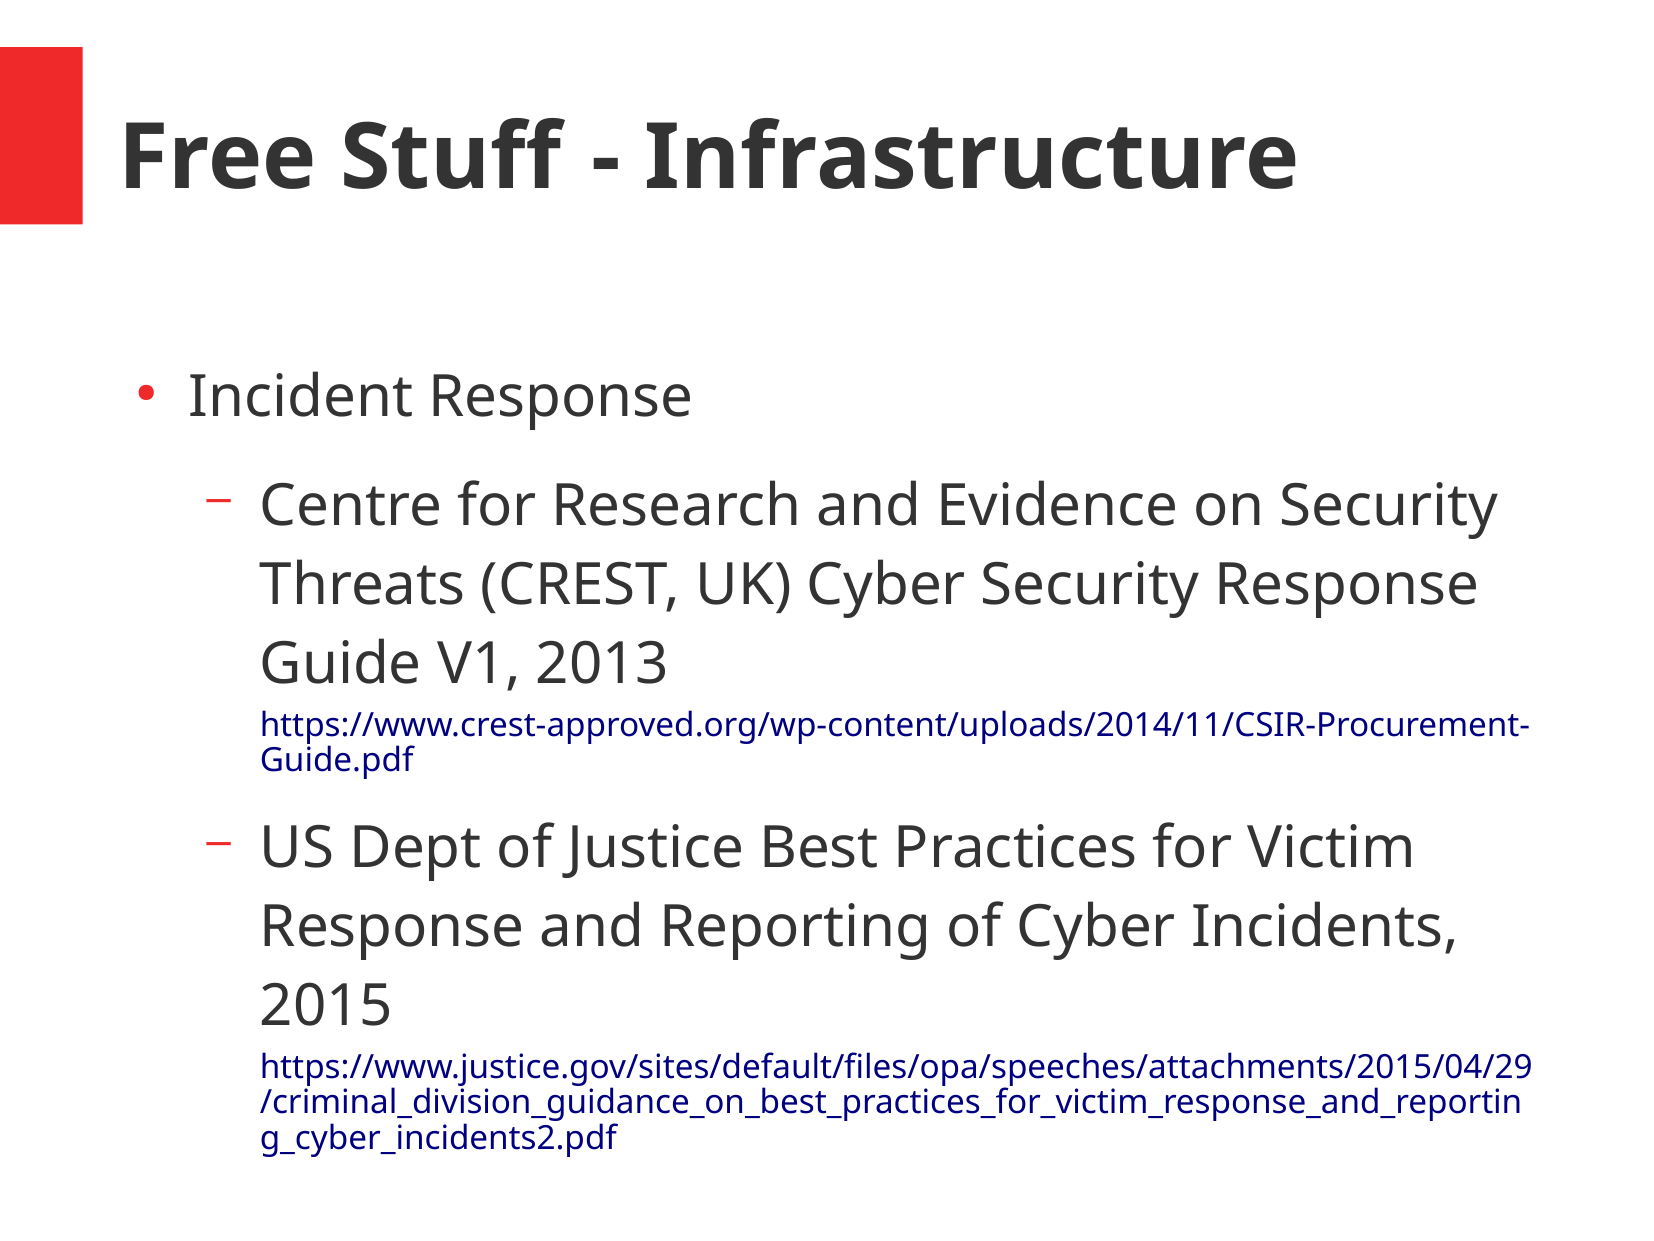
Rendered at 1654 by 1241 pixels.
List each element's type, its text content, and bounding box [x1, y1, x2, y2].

title Free Stuff - Infrastructure [118, 49, 1571, 257]
list Incident Response Centre for Research and Evidence on Security Threats (CREST, UK) Cyber Security Response Guide V1, 2013 https://www.crest-approved.org/wp-content/uploads/2014/11/CSIR-Procurement-Guide.pdf US Dept of Justice Best Practices for Victim Response and Reporting of Cyber Incidents, 2015 https://www.justice.gov/sites/default/files/opa/speeches/attachments/2015/04/29/criminal_division_guidance_on_best_practices_for_victim_response_and_reporting_cyber_incidents2.pdf [118, 354, 1536, 1074]
